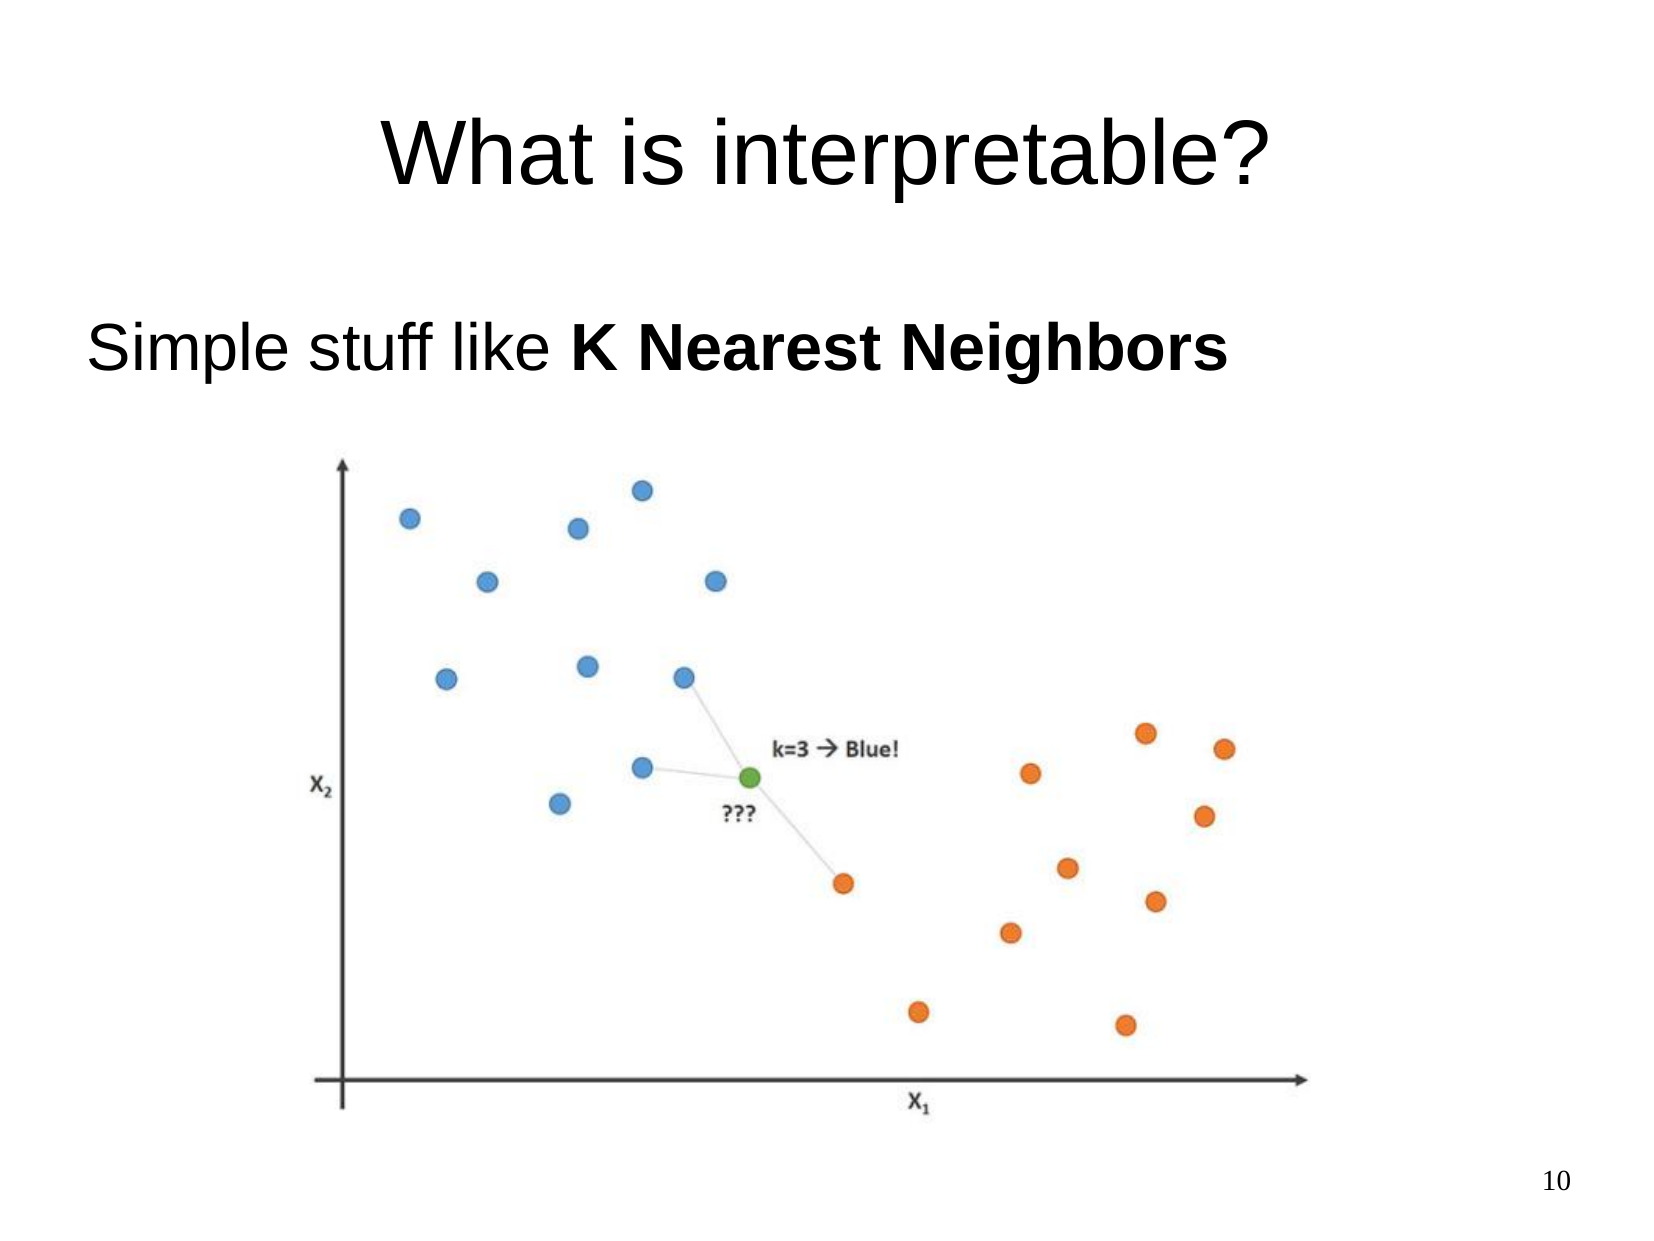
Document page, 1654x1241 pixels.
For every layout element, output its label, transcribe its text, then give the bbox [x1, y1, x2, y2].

subtitle Simple stuff like K Nearest Neighbors [86, 210, 1576, 1008]
title What is interpretable? [82, 49, 1571, 257]
picture [285, 448, 1342, 1126]
